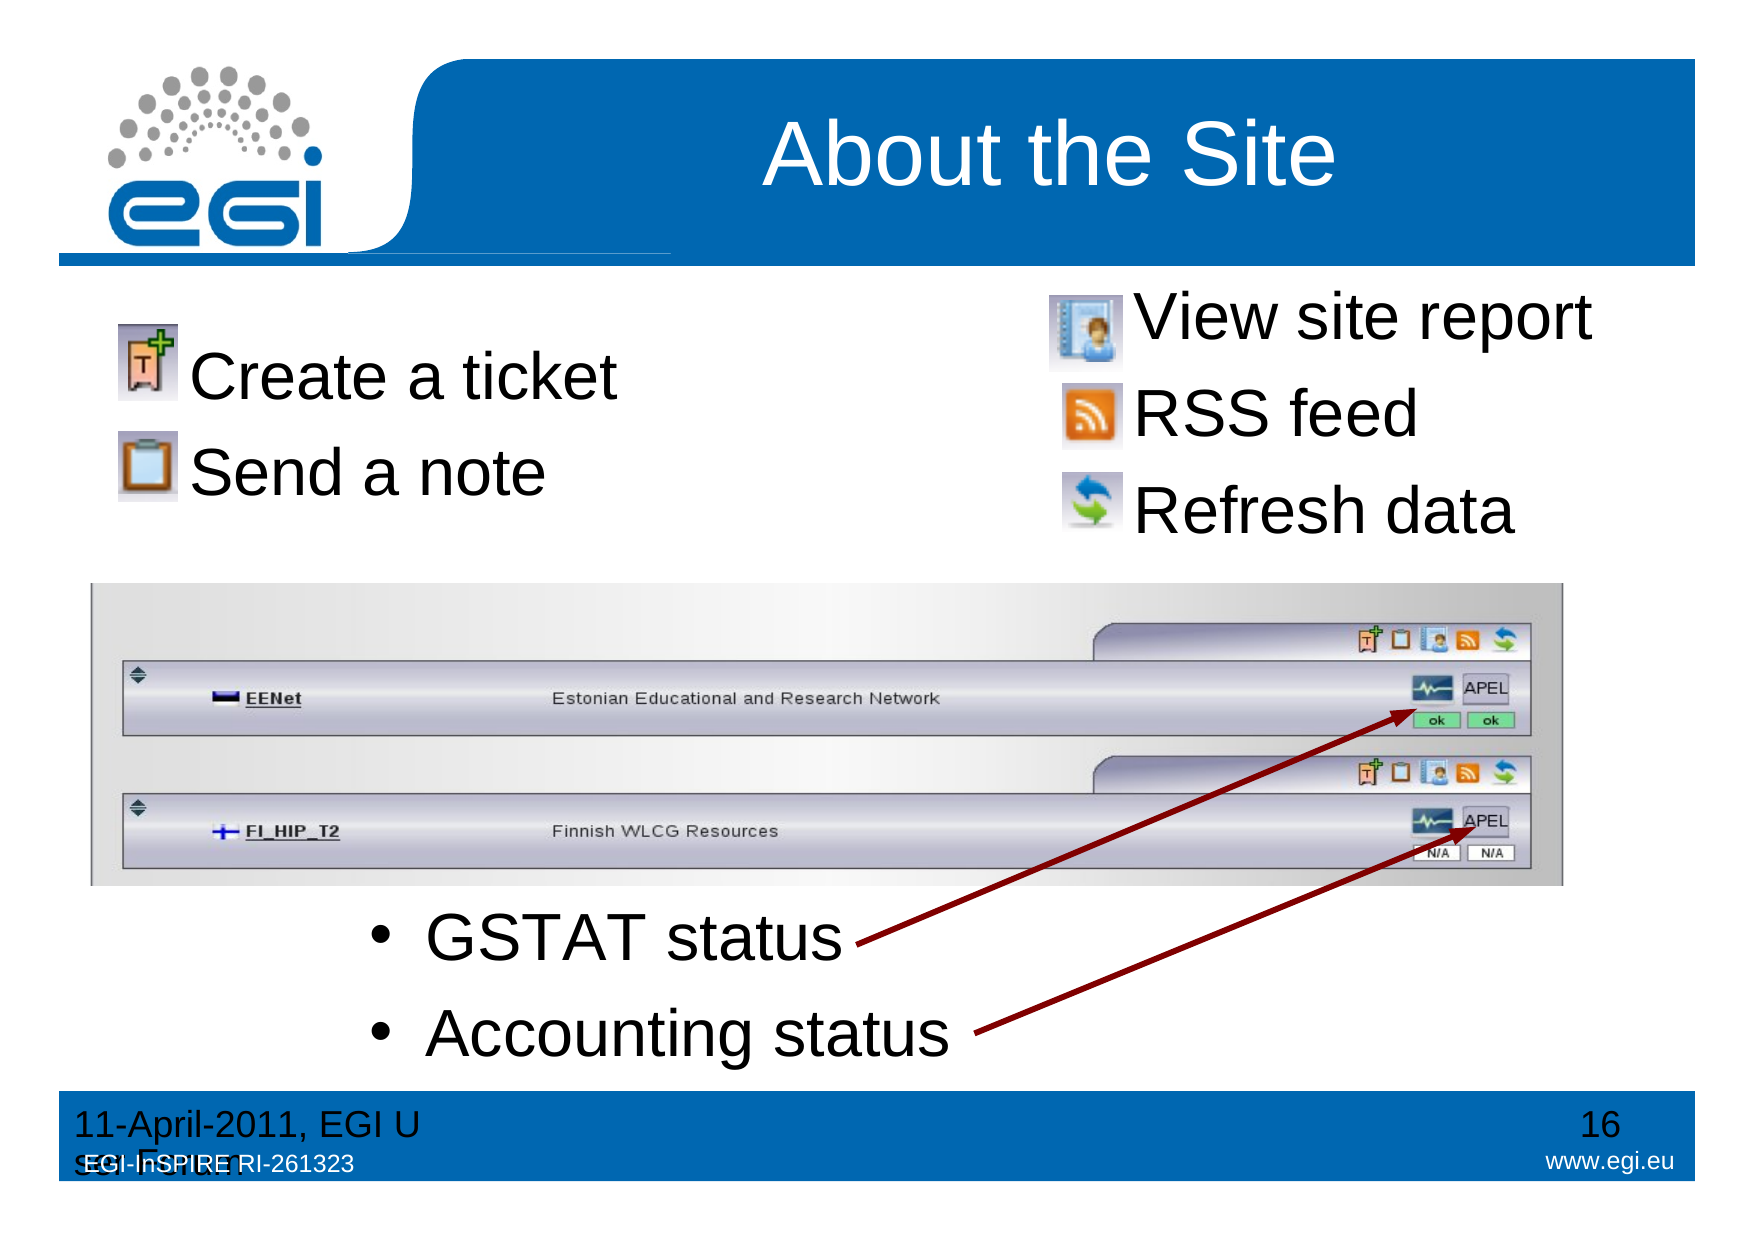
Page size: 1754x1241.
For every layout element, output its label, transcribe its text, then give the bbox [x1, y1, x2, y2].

picture [1049, 295, 1123, 372]
picture [1062, 383, 1123, 450]
list Create a ticket Send a note [118, 324, 739, 536]
picture [88, 583, 1565, 886]
picture [118, 431, 178, 502]
list View site report RSS feed Refresh data [1062, 265, 1684, 555]
picture [118, 324, 178, 401]
list GSTAT status Accounting status [354, 885, 975, 1097]
picture [59, 59, 348, 253]
picture [1062, 472, 1123, 532]
title About the Site [439, 31, 1663, 267]
